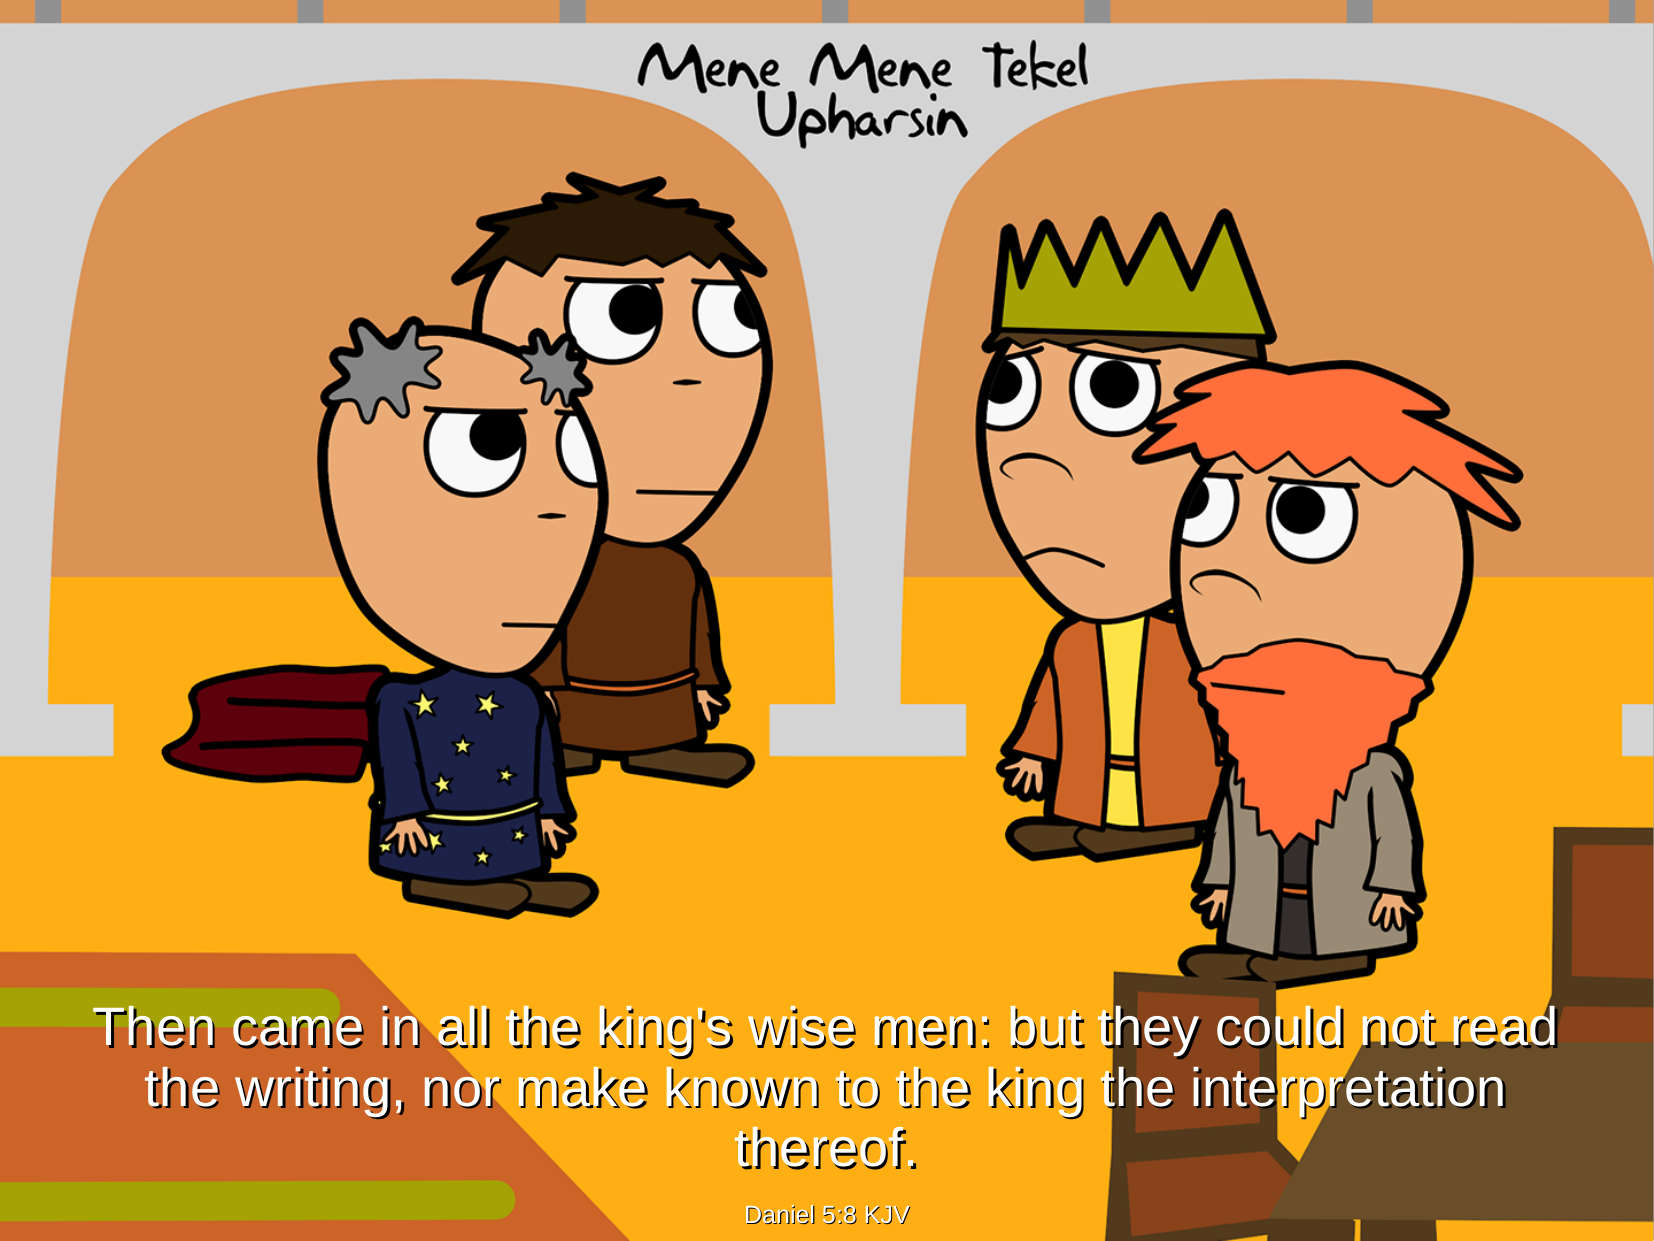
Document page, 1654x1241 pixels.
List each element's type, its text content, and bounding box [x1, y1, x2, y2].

text_box Daniel 5:8 KJV [729, 1193, 925, 1237]
picture [0, 0, 1654, 1241]
title Then came in all the king's wise men: but they could not read the writing, nor make known to the king the interpretation thereof. [82, 983, 1571, 1191]
